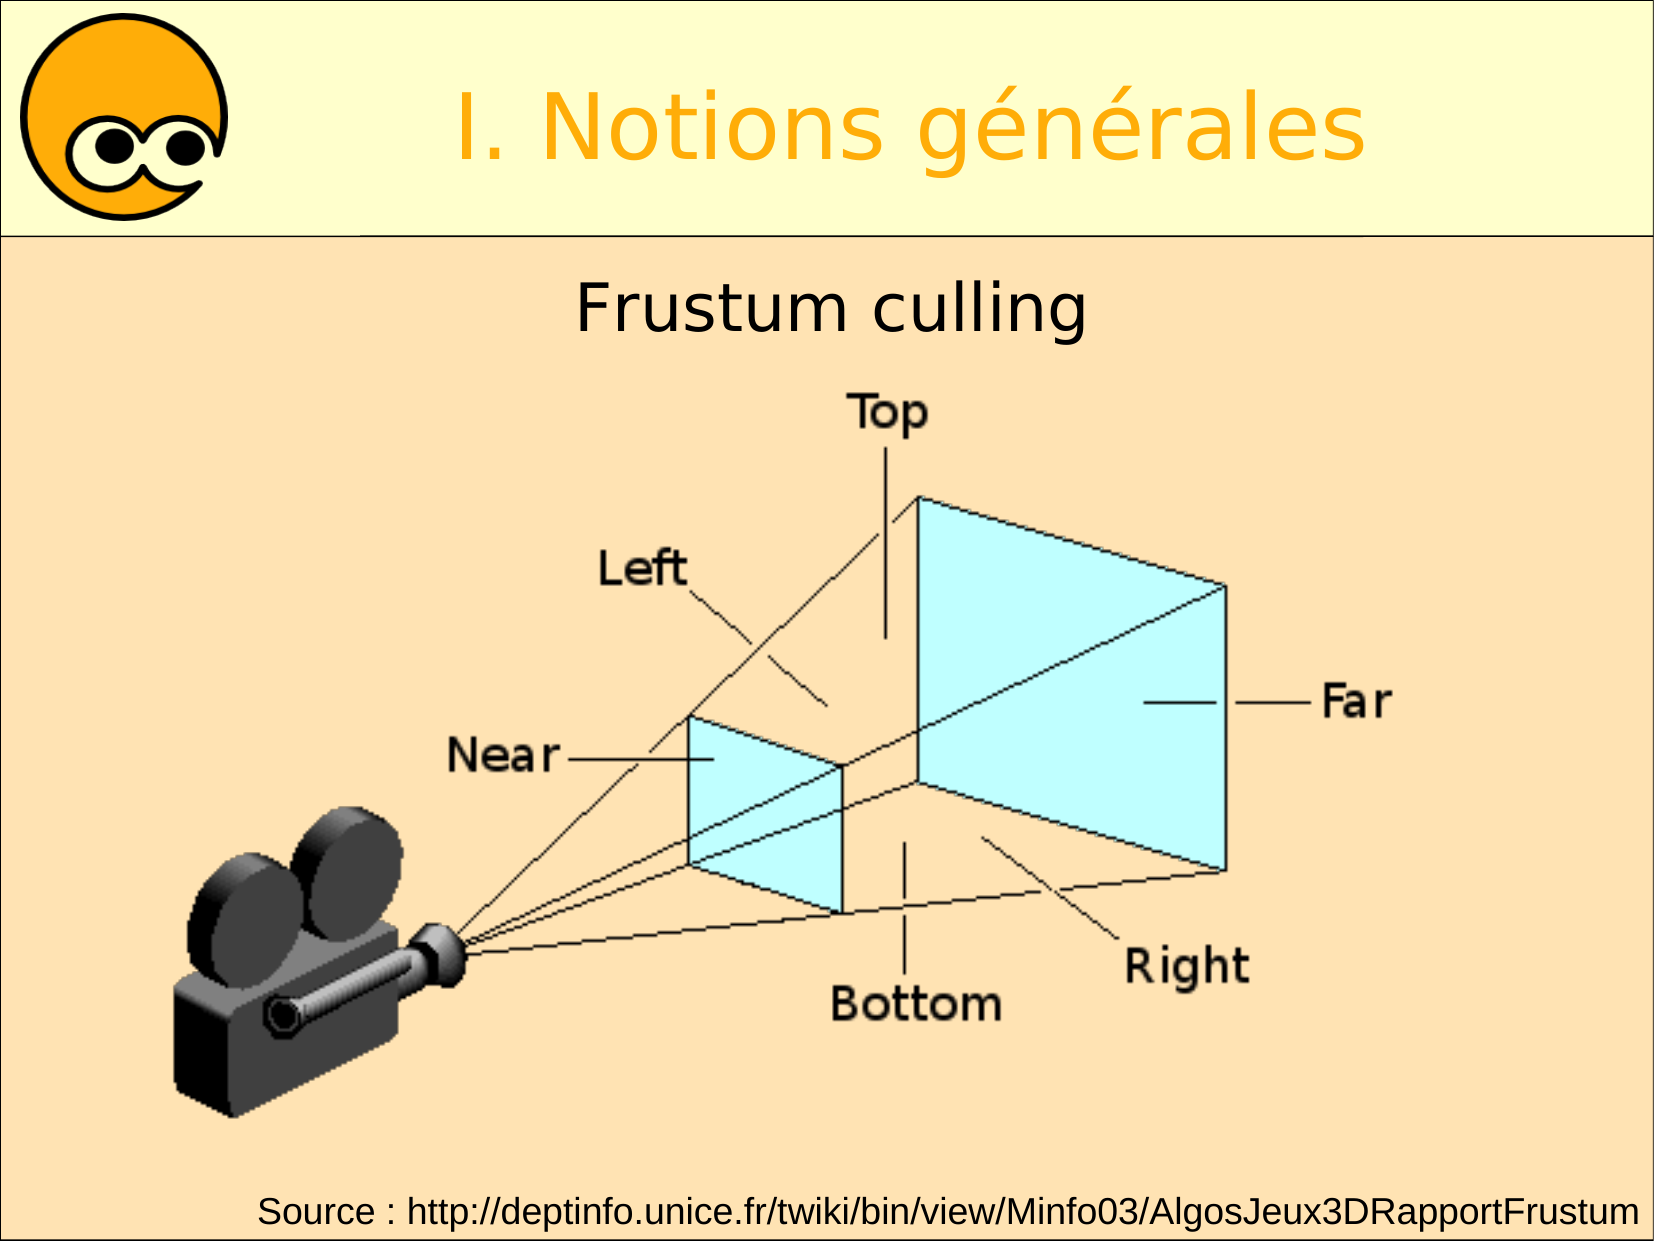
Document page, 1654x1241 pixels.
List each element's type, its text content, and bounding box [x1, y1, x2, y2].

subtitle Frustum culling [88, 236, 1577, 382]
picture [20, 13, 228, 221]
title I. Notions générales [252, 28, 1571, 228]
picture [153, 383, 1447, 1135]
text_box Source : http://deptinfo.unice.fr/twiki/bin/view/Minfo03/AlgosJeux3DRapportFrustum [242, 1181, 1654, 1238]
